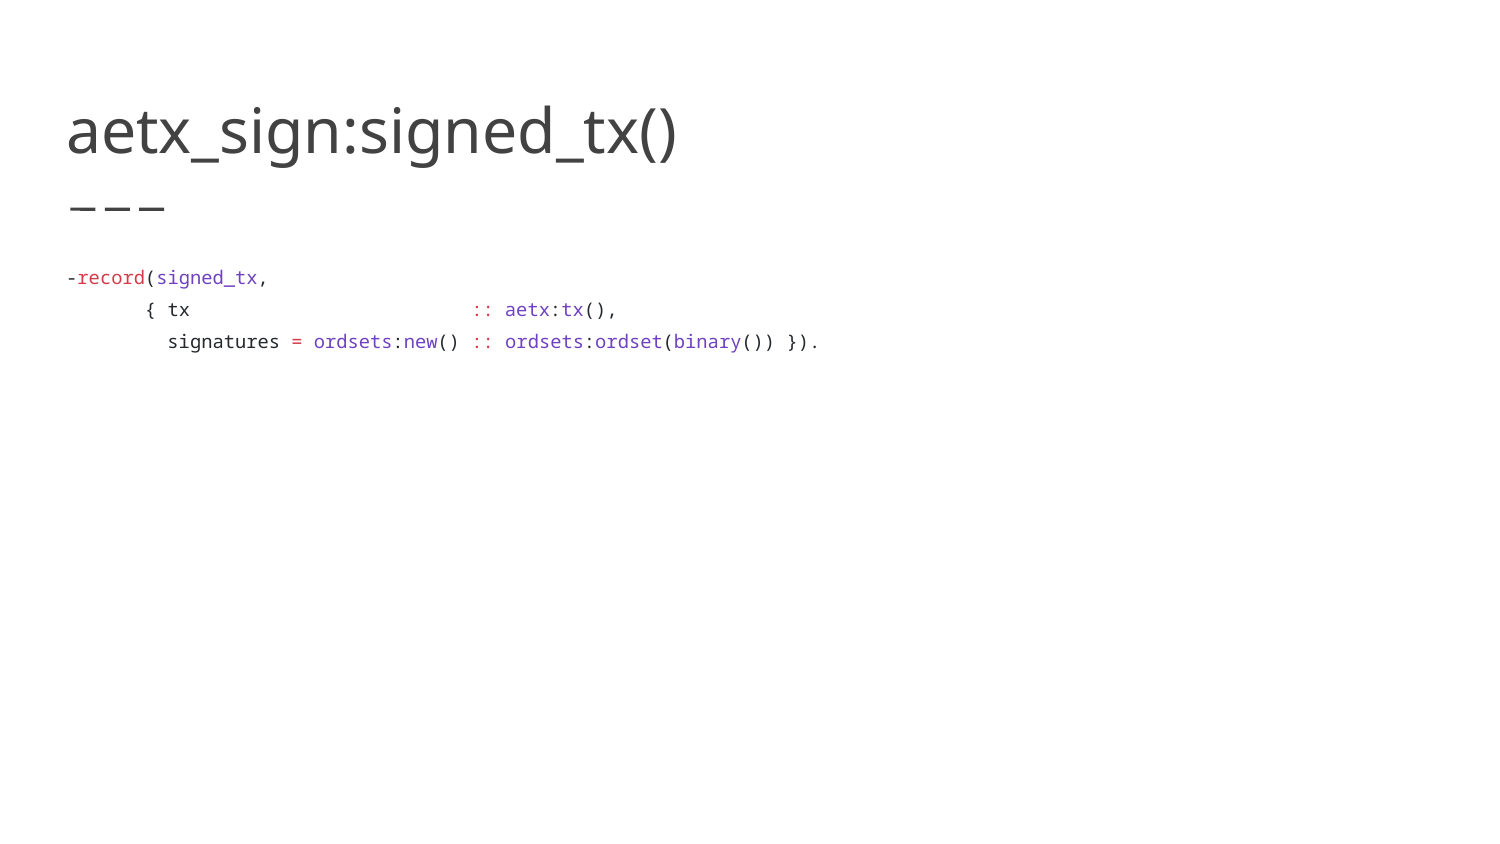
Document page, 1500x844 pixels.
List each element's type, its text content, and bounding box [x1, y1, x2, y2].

list -record(signed_tx, { tx :: aetx:tx(), signatures = ordsets:new() :: ordsets:ordset(binary()) }). [51, 240, 1449, 750]
title aetx_sign:signed_tx() [51, 61, 1449, 182]
